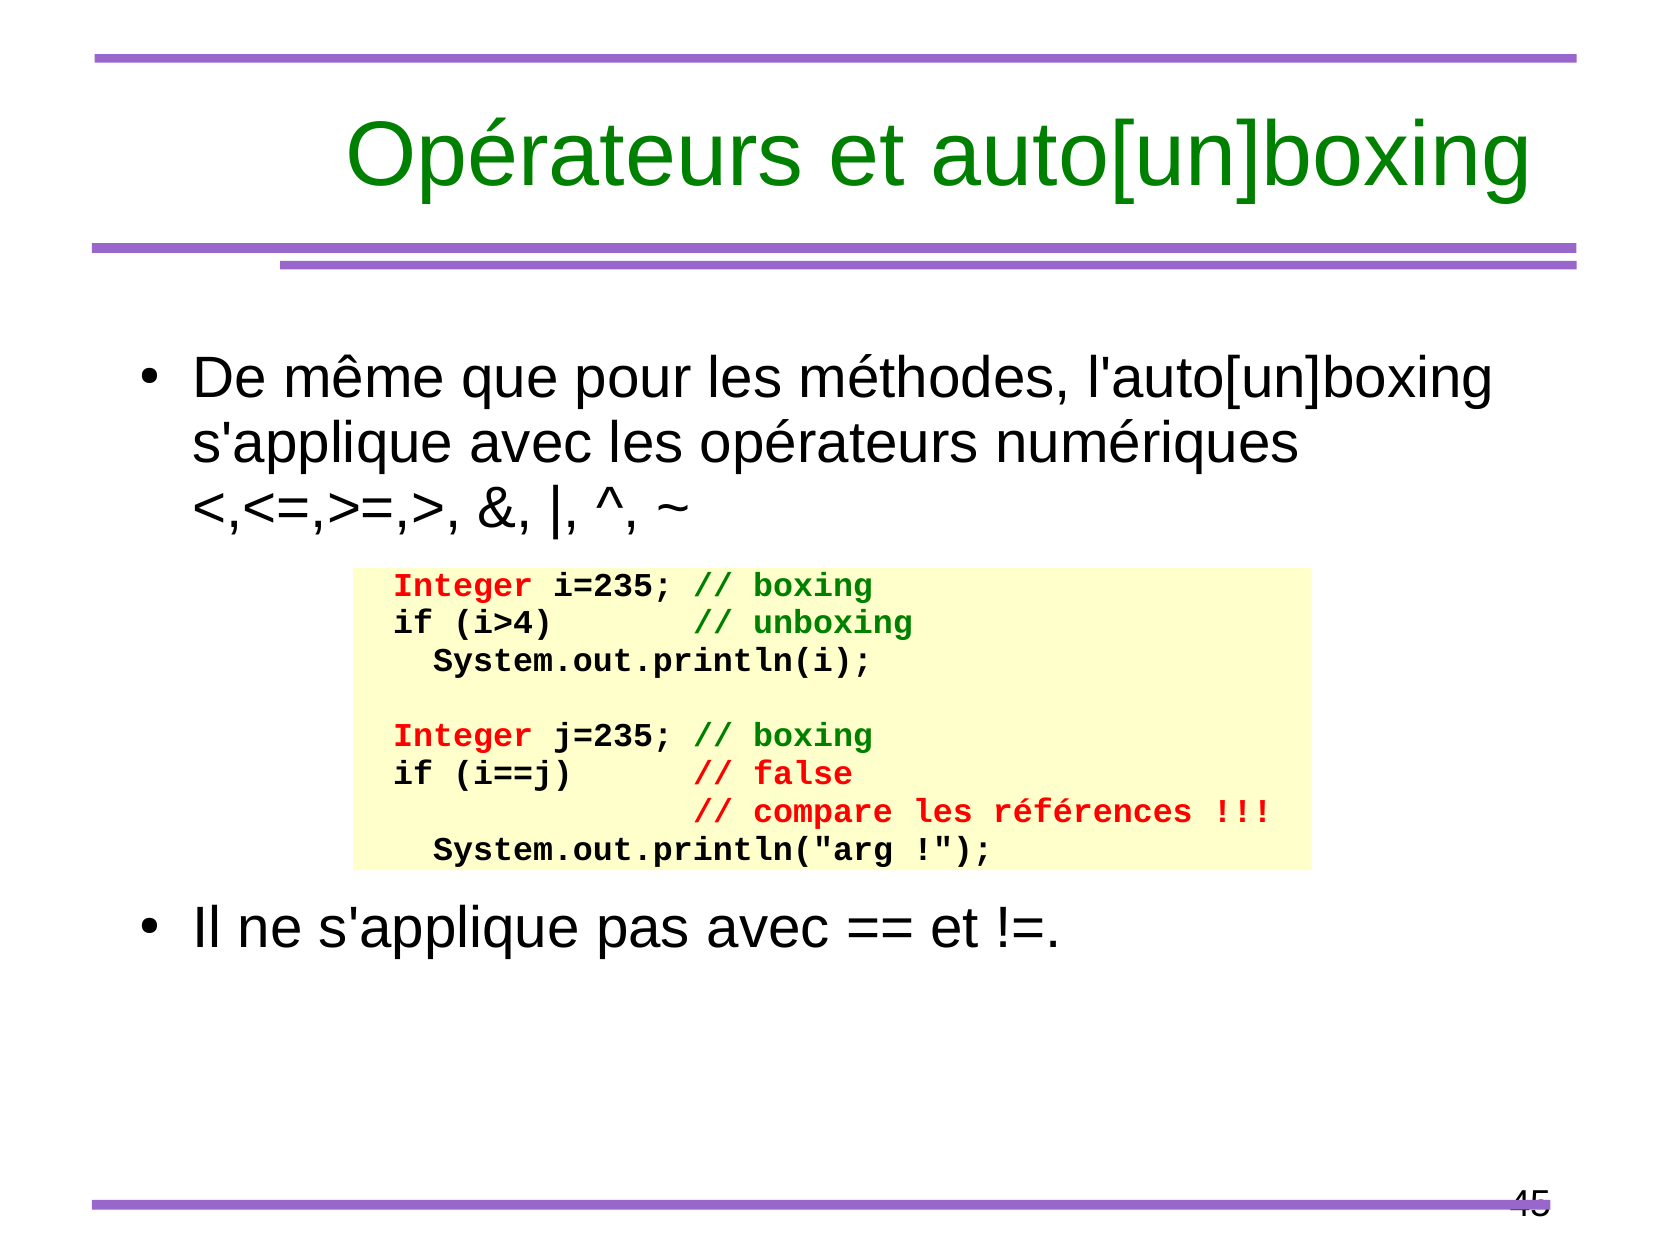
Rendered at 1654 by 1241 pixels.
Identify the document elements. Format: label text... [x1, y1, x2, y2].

list De même que pour les méthodes, l'auto[un]boxing s'applique avec les opérateurs numériques <,<=,>=,>, &, |, ^, ~ Il ne s'applique pas avec == et !=. [121, 344, 1534, 1127]
title Opérateurs et auto[un]boxing [49, 49, 1534, 257]
text_box Integer i=235; // boxing if (i>4) // unboxing System.out.println(i); Integer j=235; // boxing if (i==j) // false // compare les références !!! System.out.println("arg !"); [353, 568, 1312, 871]
